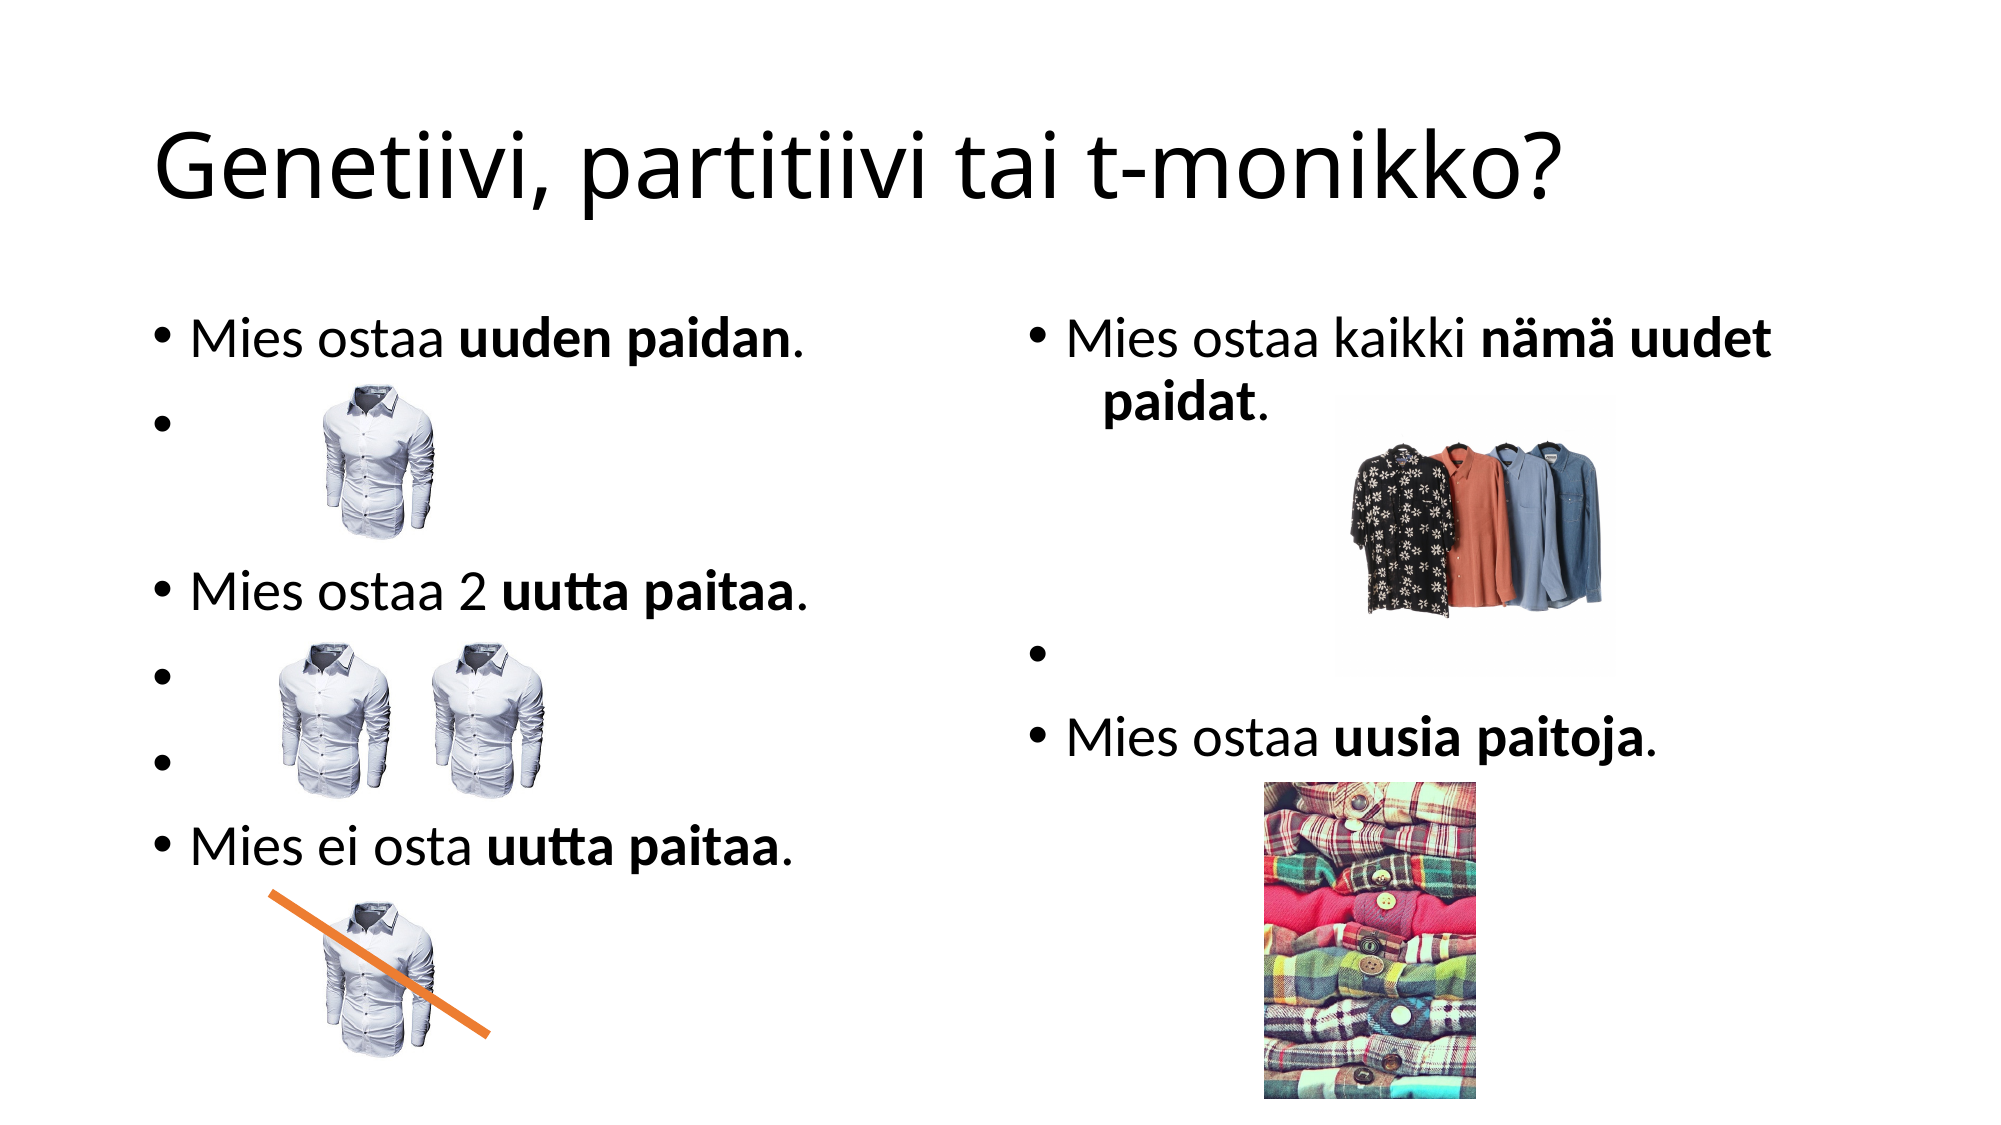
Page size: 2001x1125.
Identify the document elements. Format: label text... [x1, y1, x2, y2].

list Mies ostaa kaikki nämä uudet paidat. Mies ostaa uusia paitoja. [1012, 299, 1863, 1014]
picture [423, 634, 553, 806]
picture [270, 634, 399, 806]
picture [314, 892, 443, 999]
title Genetiivi, partitiivi tai t-monikko? [137, 59, 1863, 278]
picture [314, 375, 443, 547]
picture [1264, 782, 1476, 1099]
picture [314, 928, 443, 1065]
list Mies ostaa uuden paidan. Mies ostaa 2 uutta paitaa. Mies ei osta uutta paitaa. [137, 299, 988, 1014]
picture [1335, 395, 1616, 677]
